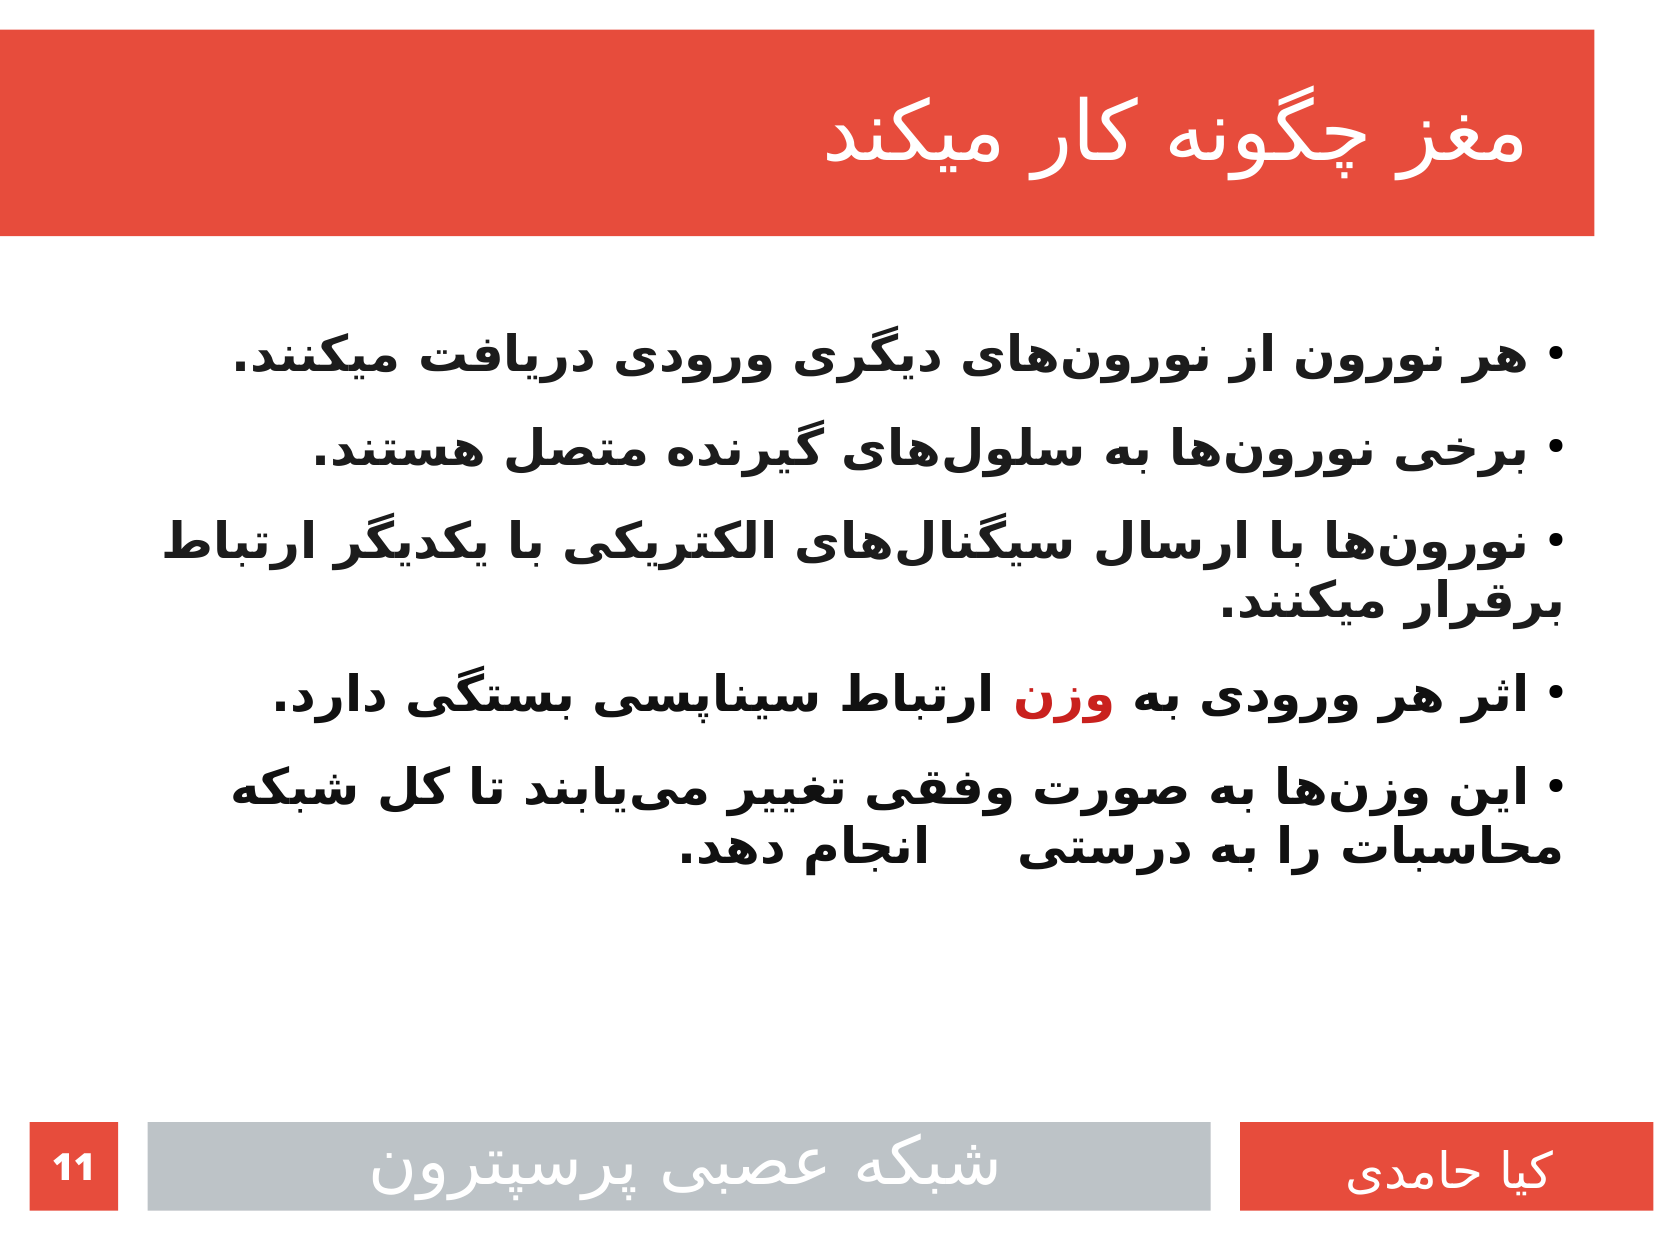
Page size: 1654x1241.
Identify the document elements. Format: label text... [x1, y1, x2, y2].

title کیا حامدی [1245, 1127, 1654, 1201]
title مغز چگونه کار میکند [45, 32, 1531, 181]
list هر نورون از نورون‌های دیگری ورودی دریافت میکنند. برخی نورون‌ها به سلول‌های گیرنده متصل هستند. نورون‌ها با ارسال سیگنال‌های الکتریکی با یکدیگر ارتباط برقرار میکنند. اثر هر ورودی به وزن ارتباط سیناپسی بستگی دارد. این وزن‌ها به صورت وفقی تغییر می‌یابند تا کل شبکه محاسبات را به درستی انجام دهد. [59, 324, 1565, 1093]
title شبکه عصبی پرسپترون [150, 1127, 1201, 1201]
